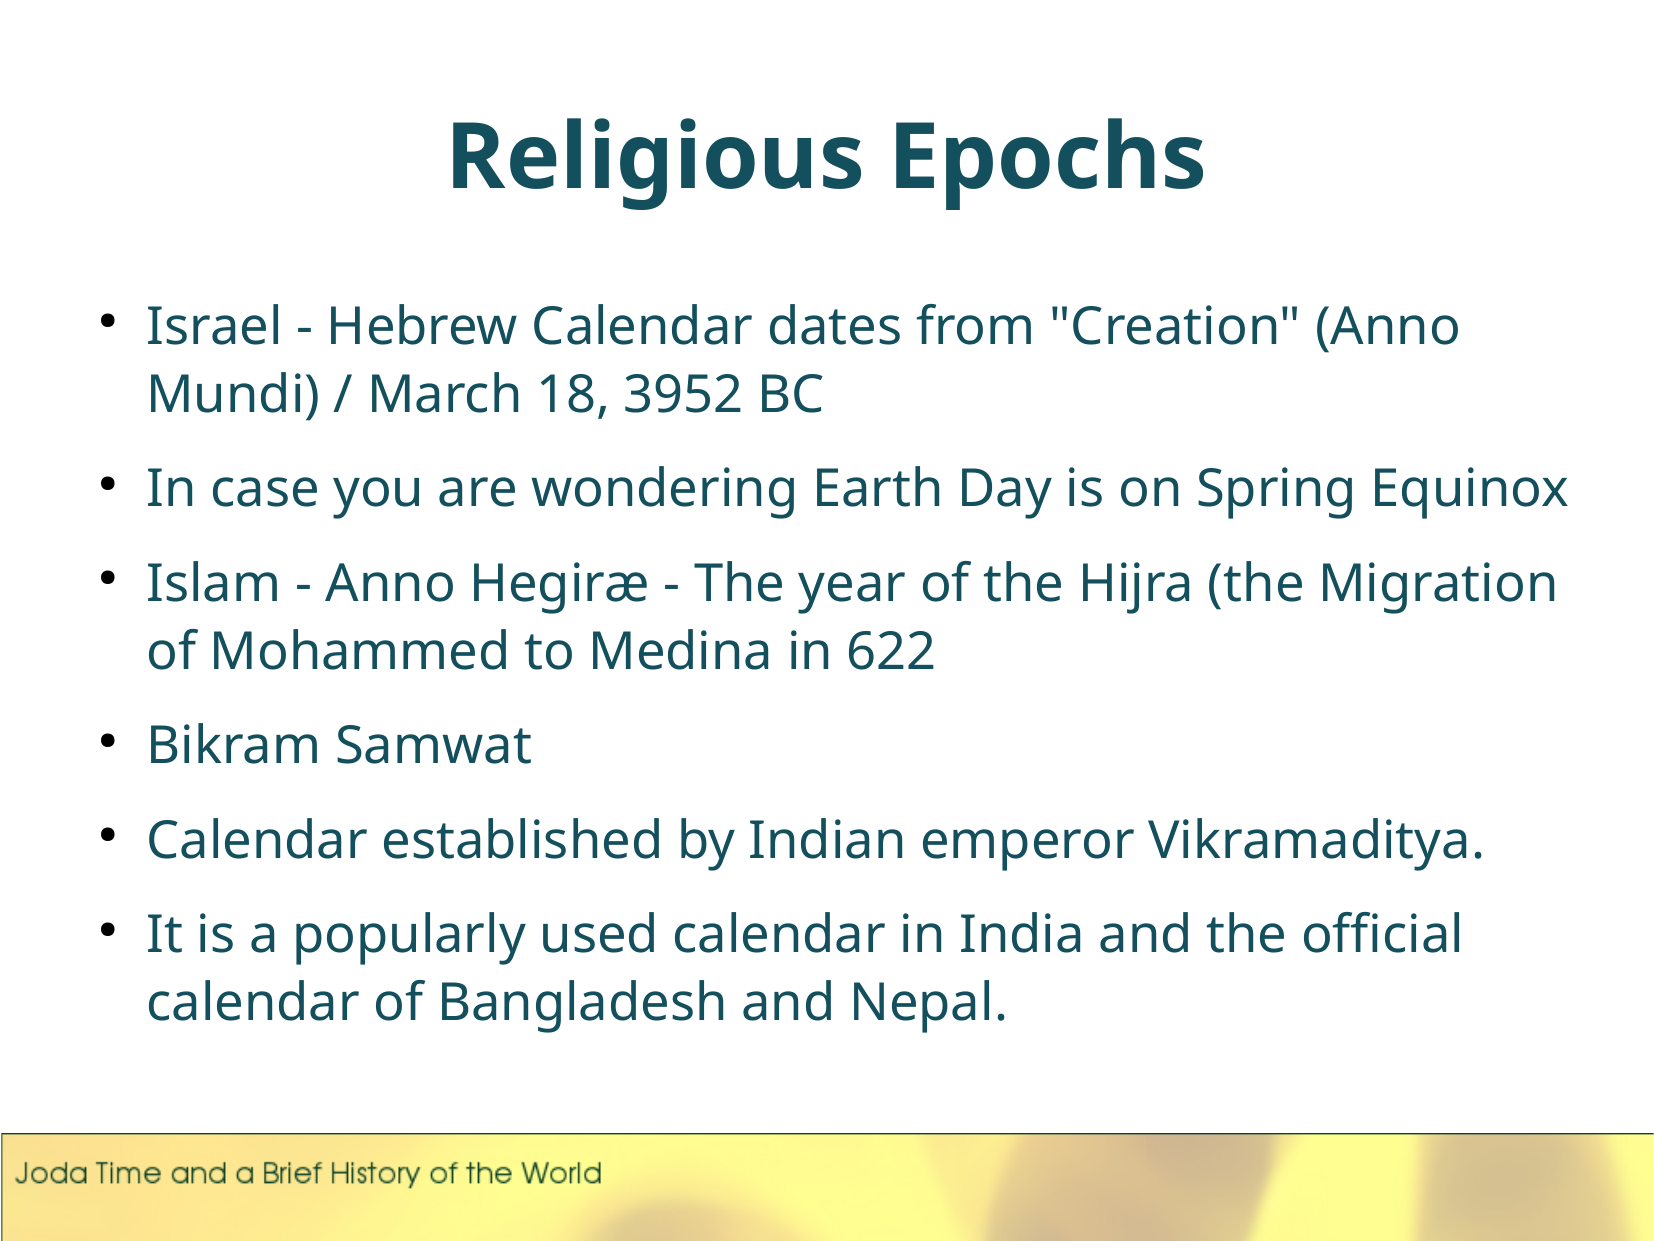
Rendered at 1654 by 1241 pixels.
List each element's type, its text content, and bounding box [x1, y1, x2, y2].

picture [1, 1133, 1654, 1241]
title Religious Epochs [82, 49, 1571, 257]
list Israel - Hebrew Calendar dates from "Creation" (Anno Mundi) / March 18, 3952 BC In case you are wondering Earth Day is on Spring Equinox Islam - Anno Hegiræ - The year of the Hijra (the Migration of Mohammed to Medina in 622 Bikram Samwat Calendar established by Indian emperor Vikramaditya. It is a popularly used calendar in India and the official calendar of Bangladesh and Nepal. [82, 290, 1571, 1109]
